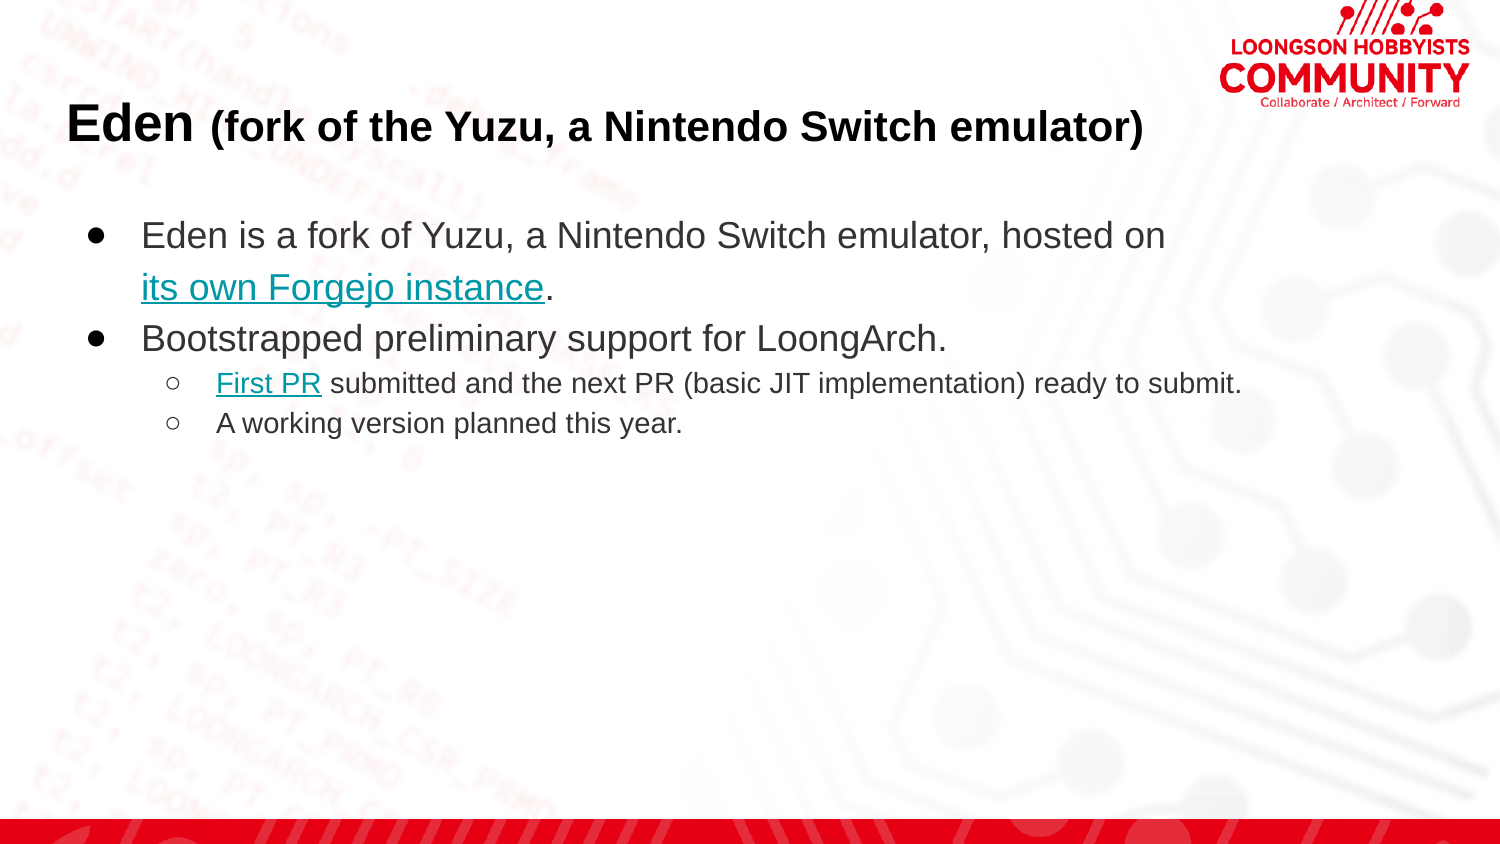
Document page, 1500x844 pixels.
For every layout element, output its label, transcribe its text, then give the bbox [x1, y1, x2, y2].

picture [0, 0, 1500, 844]
list Eden is a fork of Yuzu, a Nintendo Switch emulator, hosted on its own Forgejo instance. Bootstrapped preliminary support for LoongArch. First PR submitted and the next PR (basic JIT implementation) ready to submit. A working version planned this year. [51, 189, 1449, 797]
title Eden (fork of the Yuzu, a Nintendo Switch emulator) [51, 72, 1449, 167]
